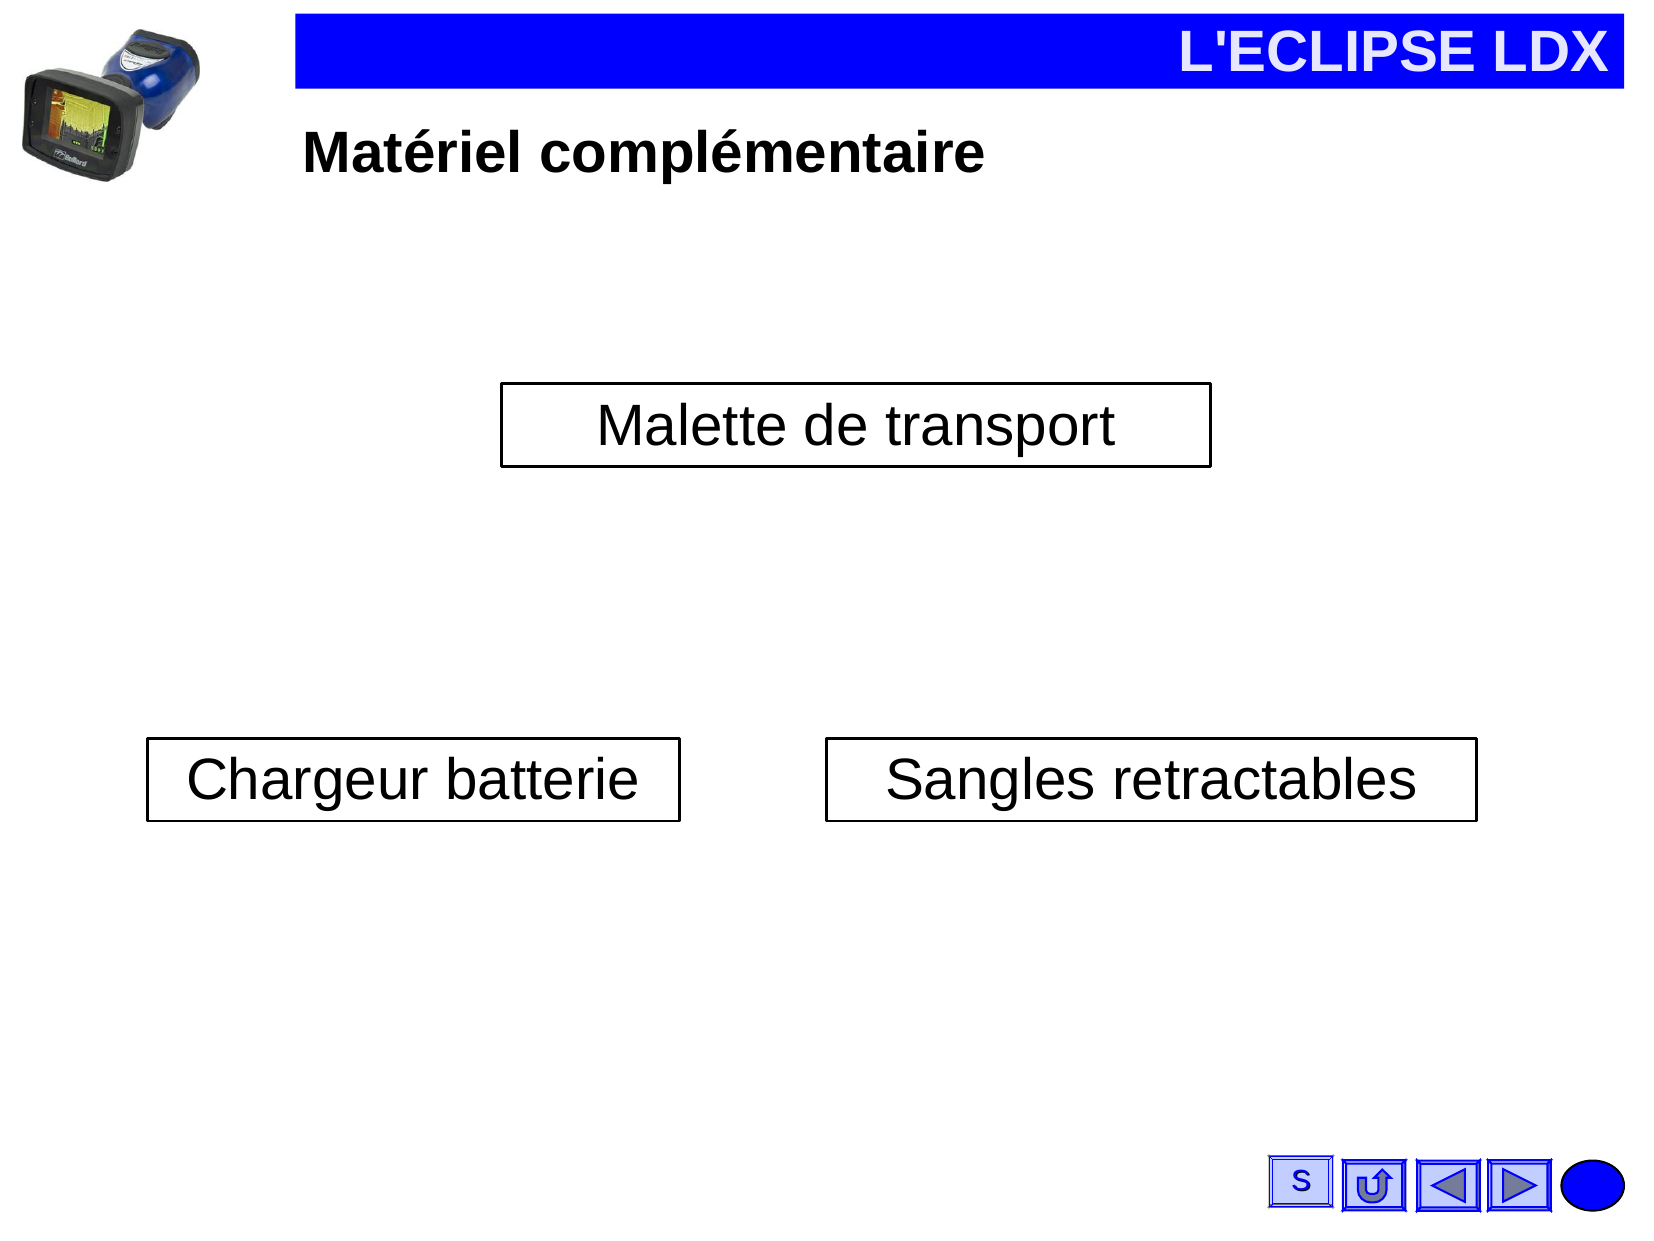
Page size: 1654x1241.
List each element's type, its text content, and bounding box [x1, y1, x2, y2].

text_box Sangles retractables [826, 738, 1477, 821]
picture [22, 29, 200, 182]
text_box [1561, 1160, 1625, 1211]
text_box Malette de transport [501, 383, 1211, 467]
text_box Chargeur batterie [147, 738, 680, 821]
text_box Matériel complémentaire [287, 112, 1003, 193]
text_box L'ECLIPSE LDX [295, 13, 1625, 89]
